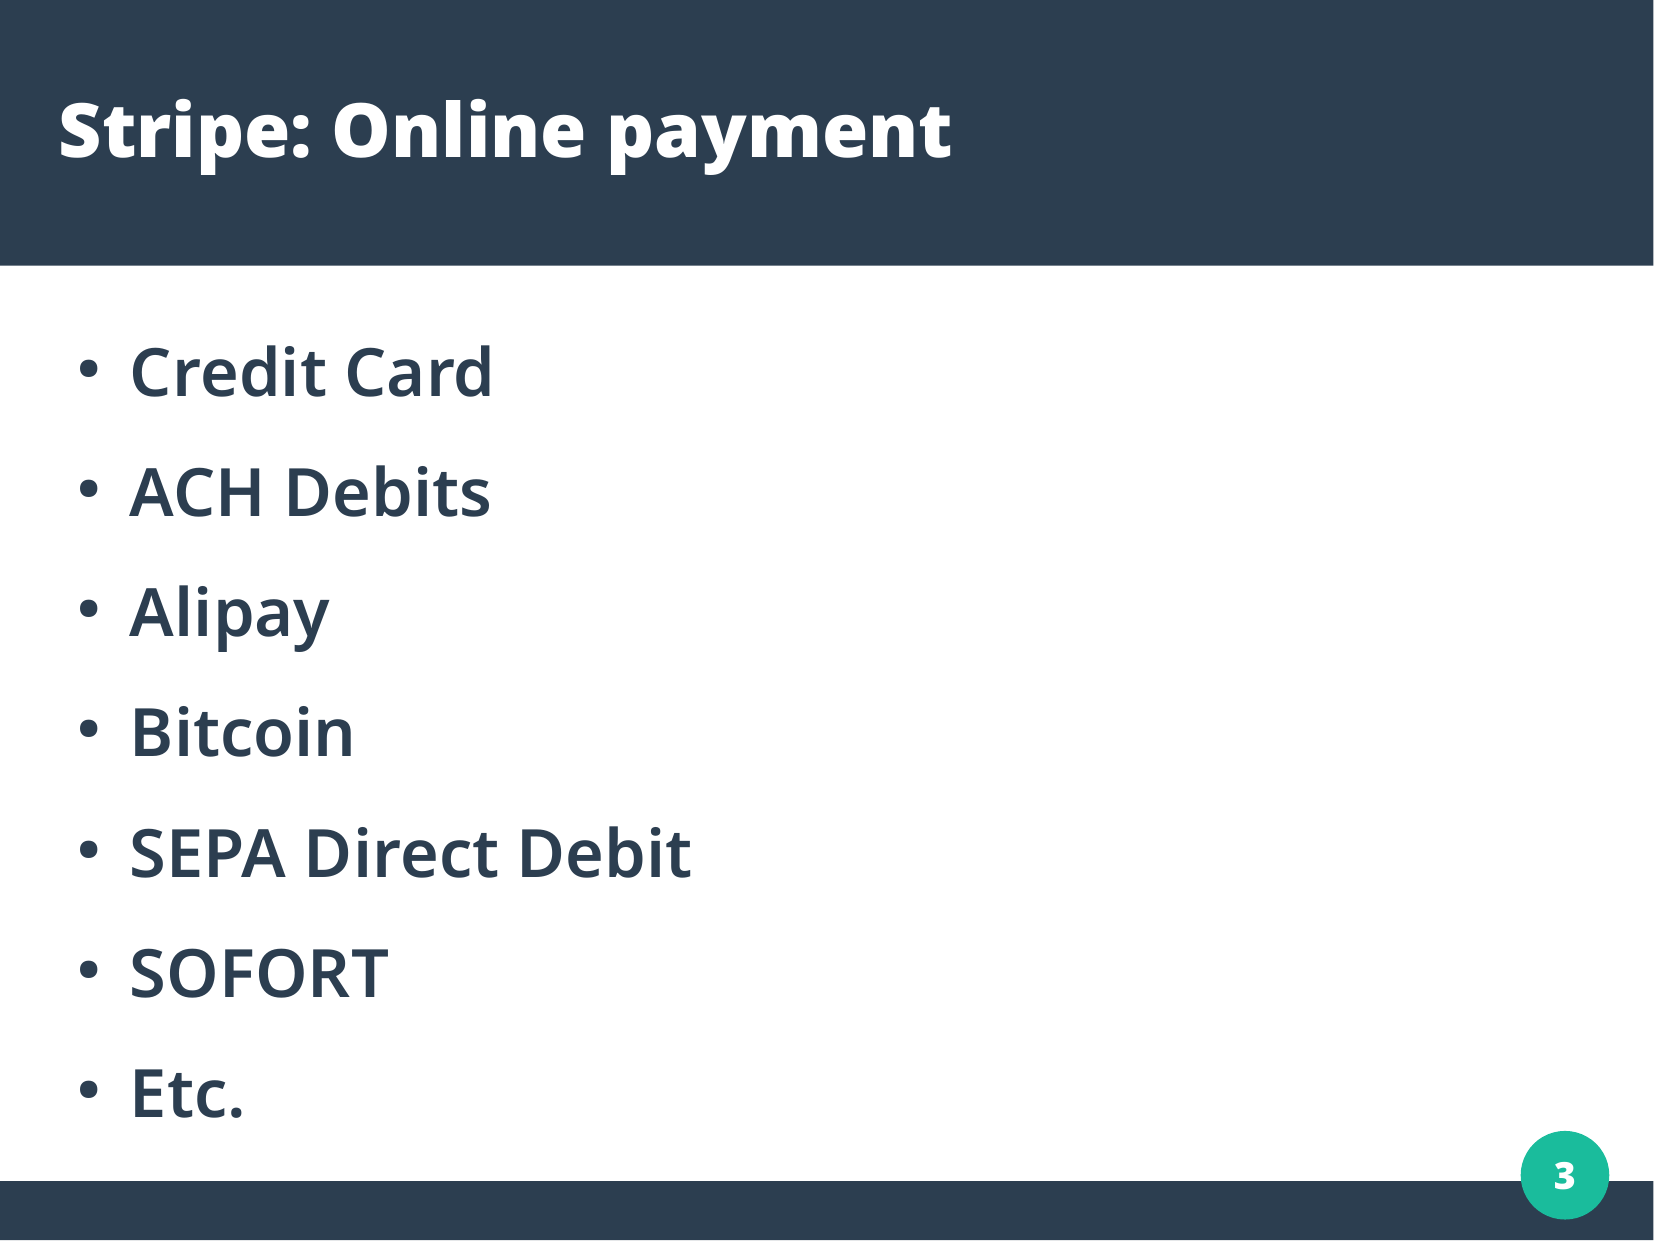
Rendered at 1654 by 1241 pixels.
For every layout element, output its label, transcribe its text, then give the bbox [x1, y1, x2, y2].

title Stripe: Online payment [59, 49, 1595, 207]
list Credit Card ACH Debits Alipay Bitcoin SEPA Direct Debit SOFORT Etc. [59, 324, 1595, 1152]
